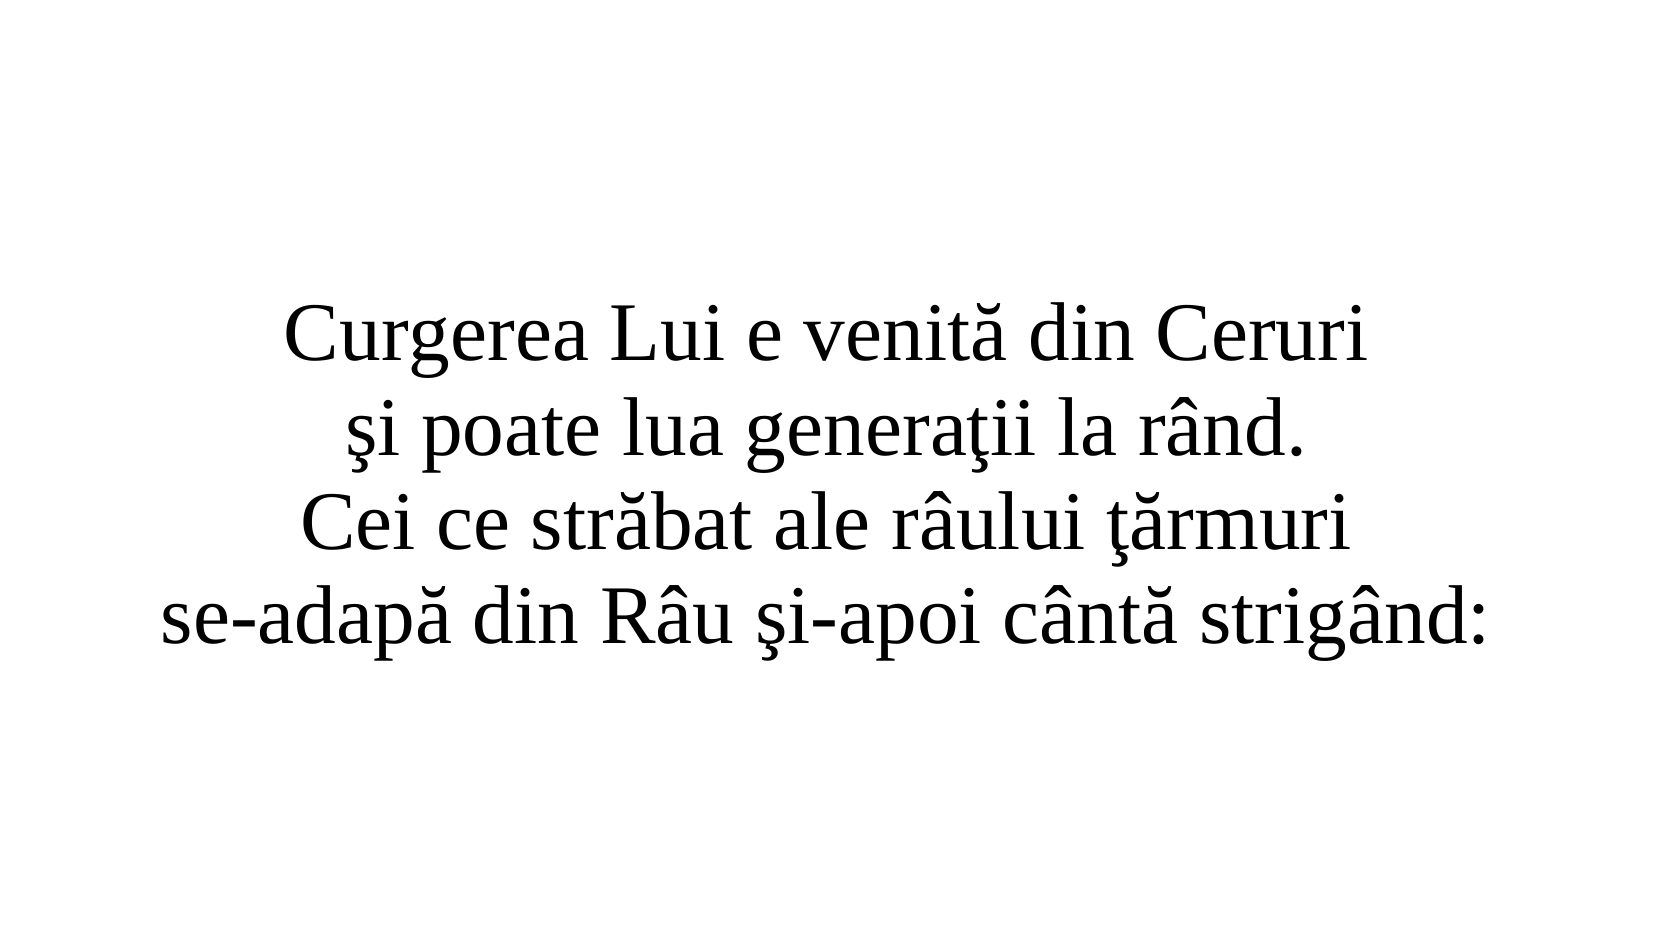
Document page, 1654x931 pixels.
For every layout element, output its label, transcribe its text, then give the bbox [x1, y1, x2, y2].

subtitle Curgerea Lui e venită din Ceruri şi poate lua generaţii la rând. Cei ce străbat ale râului ţărmuri se-adapă din Râu şi-apoi cântă strigând: [0, 289, 1654, 671]
